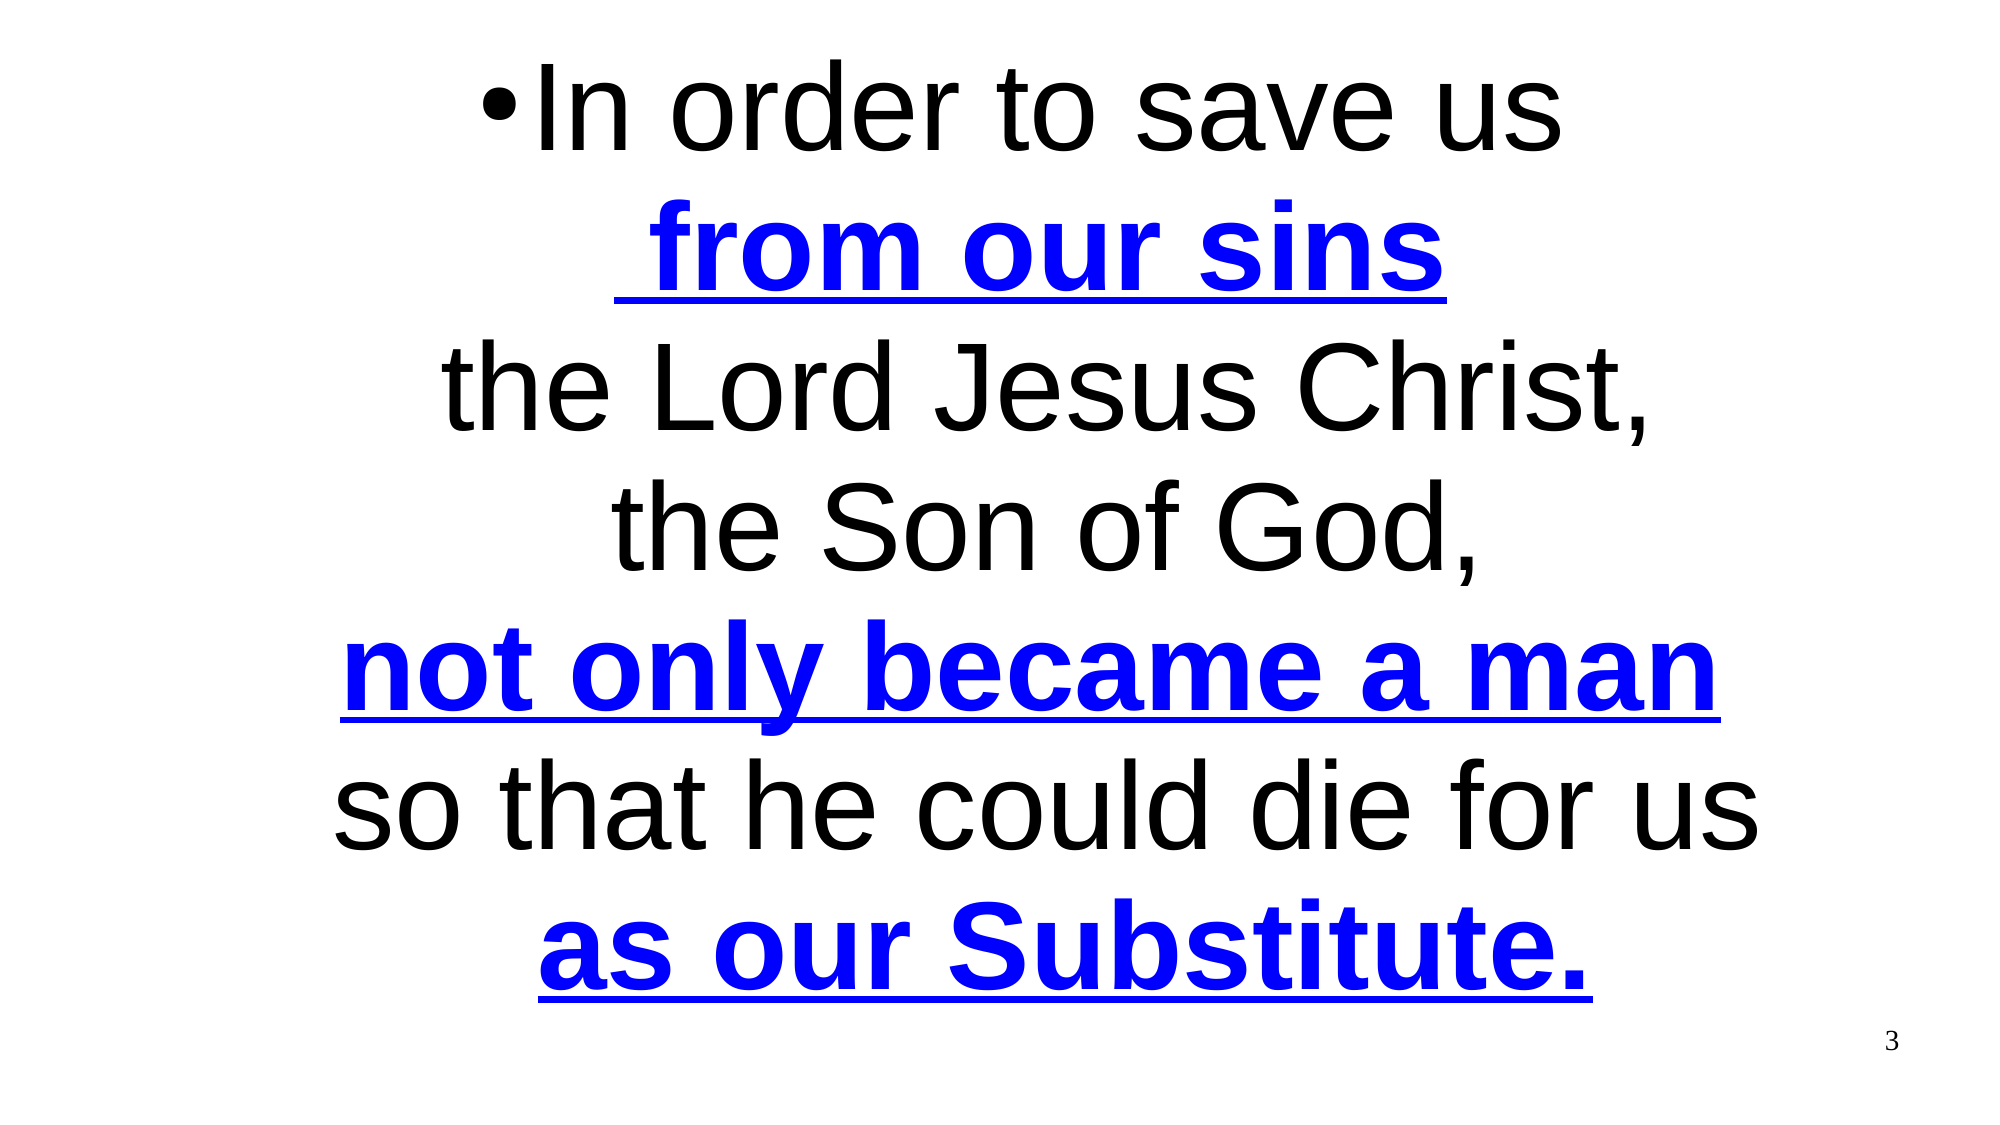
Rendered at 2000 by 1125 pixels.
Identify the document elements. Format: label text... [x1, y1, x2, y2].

list In order to save us from our sins the Lord Jesus Christ, the Son of God, not only became a man so that he could die for us as our Substitute. [37, 37, 1988, 1088]
